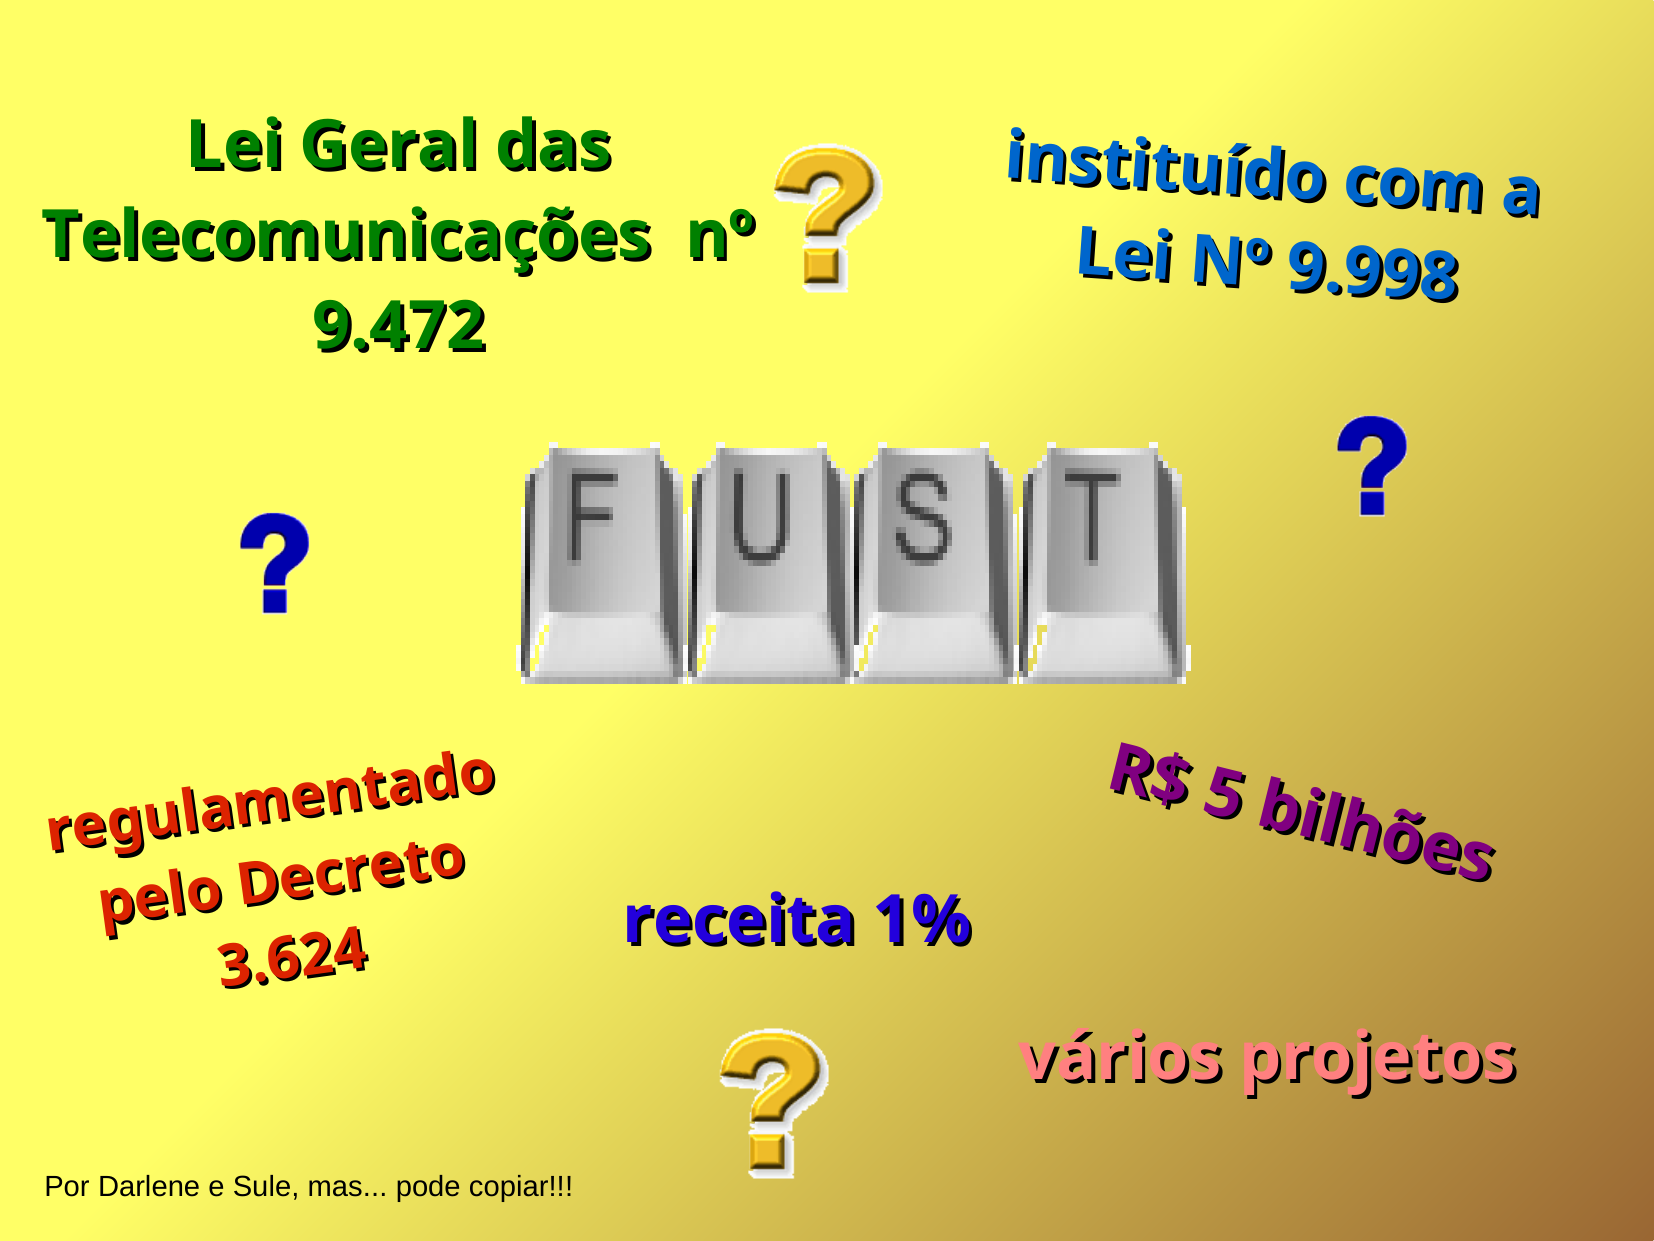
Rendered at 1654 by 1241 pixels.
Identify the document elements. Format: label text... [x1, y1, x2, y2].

text_box vários projetos [1003, 1001, 1565, 1172]
picture [768, 139, 886, 296]
text_box receita 1% [590, 864, 1004, 1035]
text_box instituído com a Lei Nº 9.998 [970, 97, 1572, 310]
text_box Lei Geral das Telecomunicações nº 9.472 [0, 88, 798, 337]
picture [231, 510, 325, 621]
text_box R$ 5 bilhões [1086, 707, 1654, 933]
picture [512, 429, 1196, 691]
text_box Por Darlene e Sule, mas... pode copiar!!! [29, 1163, 709, 1213]
picture [714, 1024, 832, 1182]
text_box regulamentado pelo Decreto 3.624 [0, 714, 557, 1004]
picture [1328, 413, 1423, 523]
